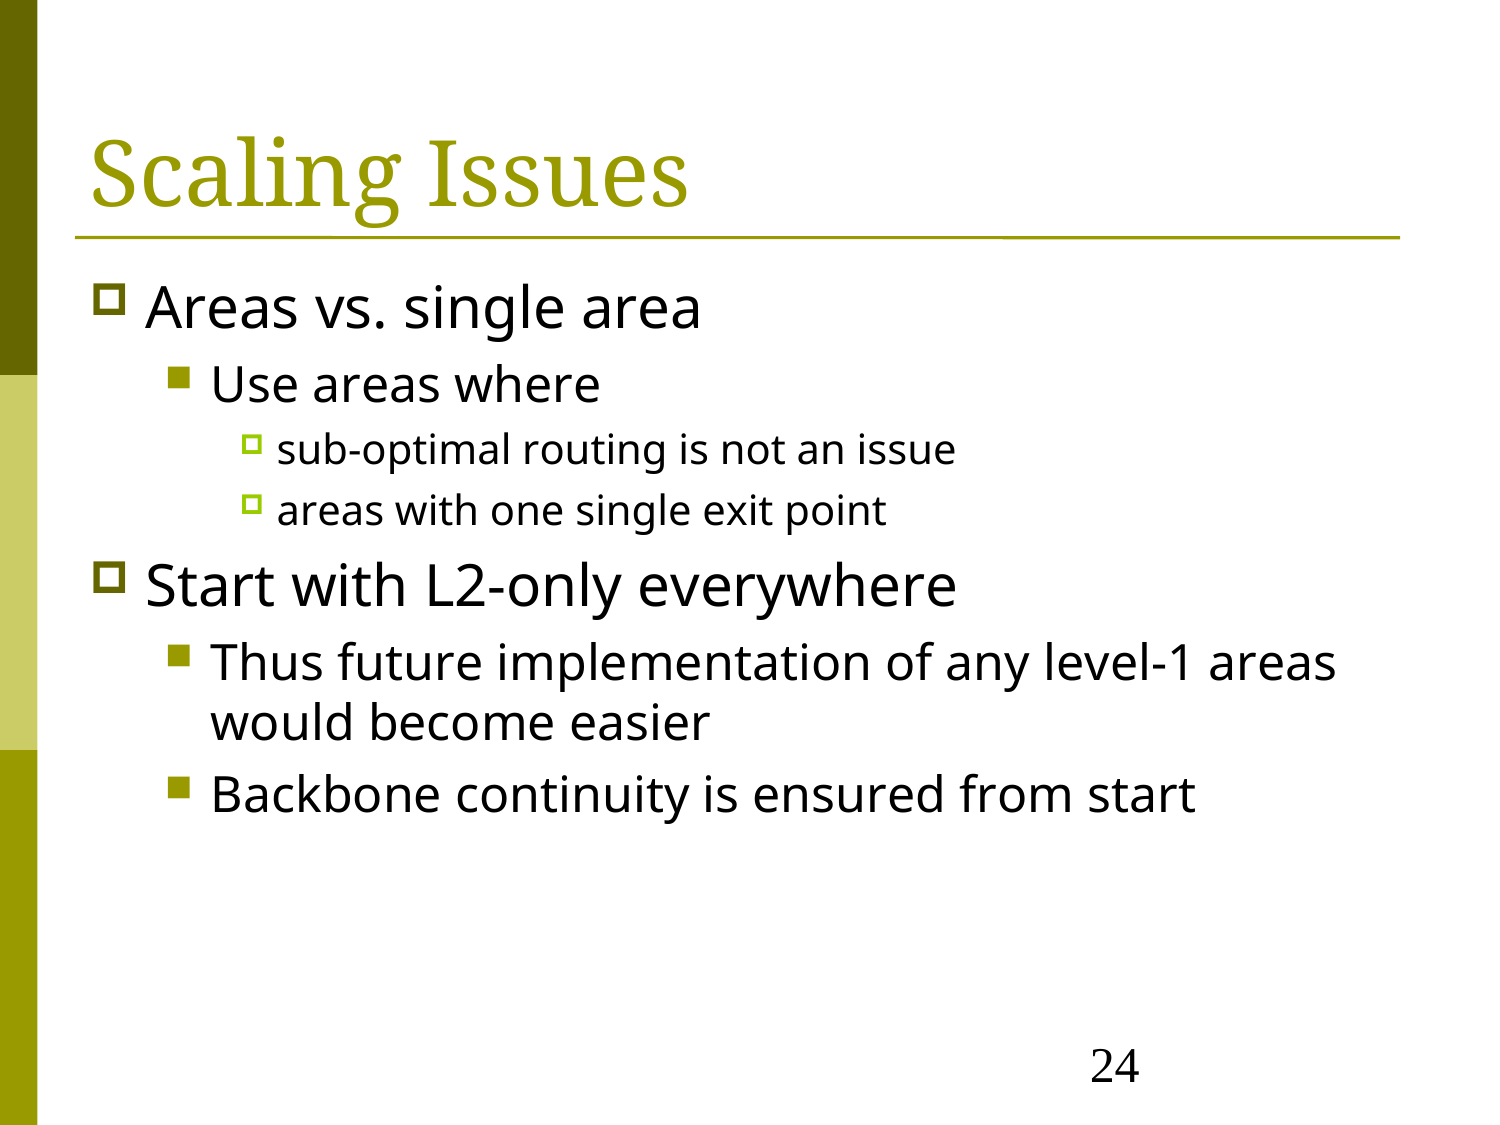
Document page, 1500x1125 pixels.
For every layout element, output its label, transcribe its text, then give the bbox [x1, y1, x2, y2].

text_box <number> [1074, 1025, 1425, 1101]
list Areas vs. single area Use areas where sub-optimal routing is not an issue areas with one single exit point Start with L2-only everywhere Thus future implementation of any level-1 areas would become easier Backbone continuity is ensured from start [75, 262, 1426, 1006]
title Scaling Issues [75, 45, 1426, 233]
